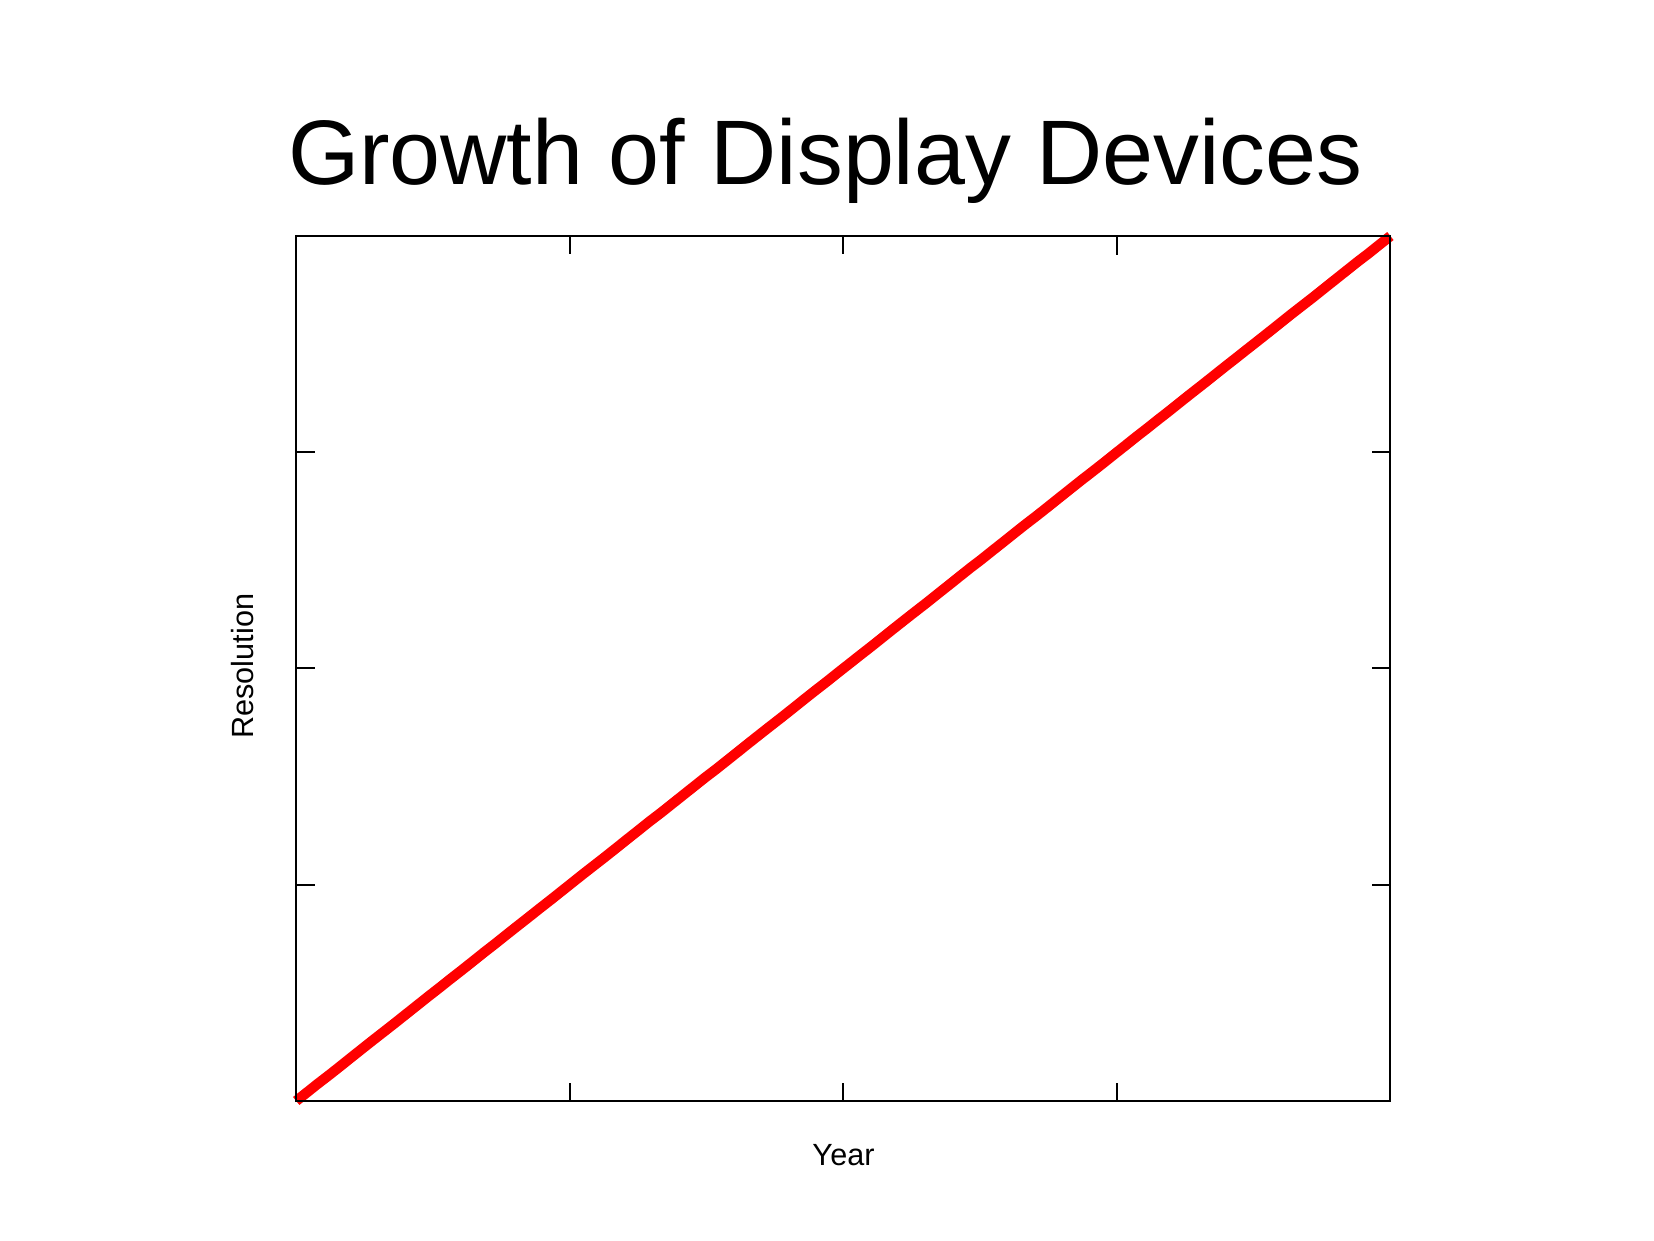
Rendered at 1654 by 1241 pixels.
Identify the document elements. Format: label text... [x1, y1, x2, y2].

title Growth of Display Devices [82, 49, 1571, 257]
picture [216, 200, 1443, 1183]
